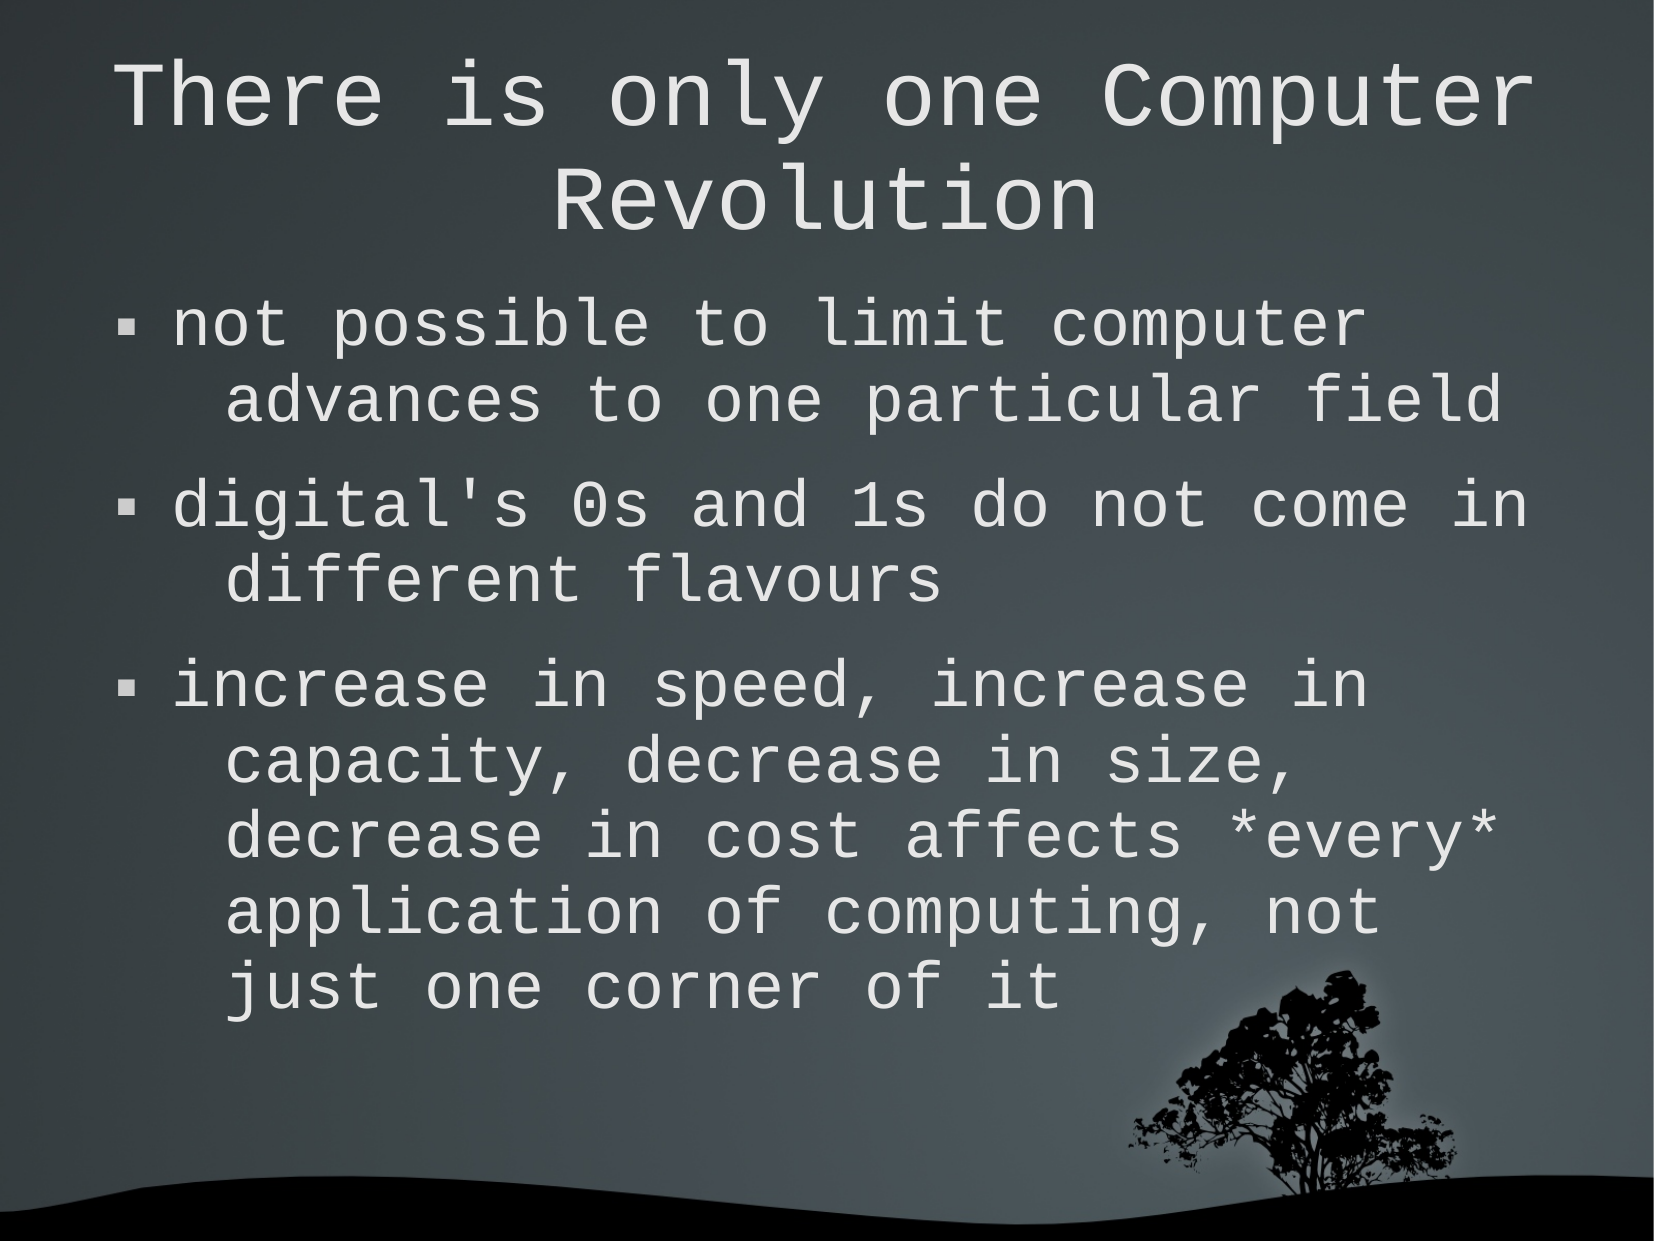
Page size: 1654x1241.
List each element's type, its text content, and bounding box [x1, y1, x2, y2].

title There is only one Computer Revolution [82, 48, 1571, 258]
list not possible to limit computer advances to one particular field digital's 0s and 1s do not come in different flavours increase in speed, increase in capacity, decrease in size, decrease in cost affects *every* application of computing, not just one corner of it [82, 290, 1571, 1094]
picture [0, 0, 1654, 1241]
